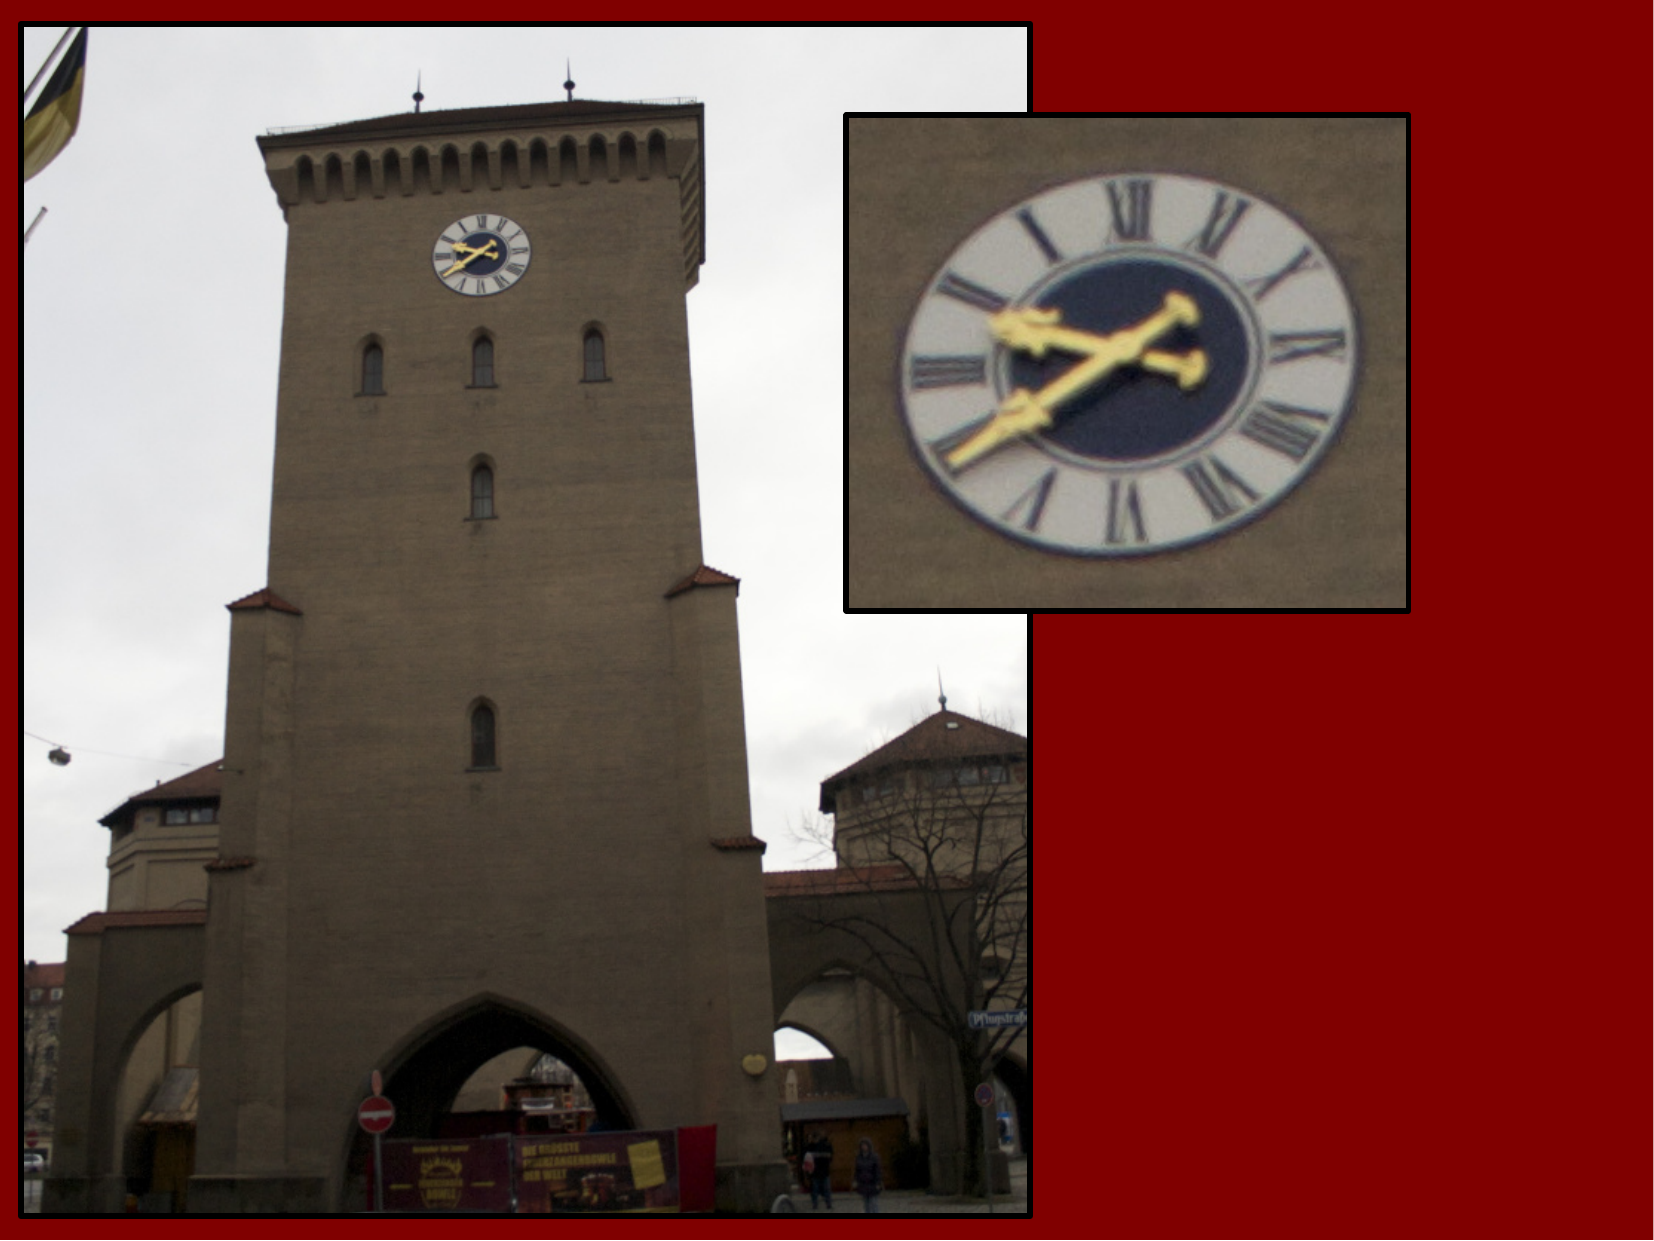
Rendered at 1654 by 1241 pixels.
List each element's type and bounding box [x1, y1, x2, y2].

picture [23, 26, 1028, 1214]
picture [849, 118, 1406, 608]
